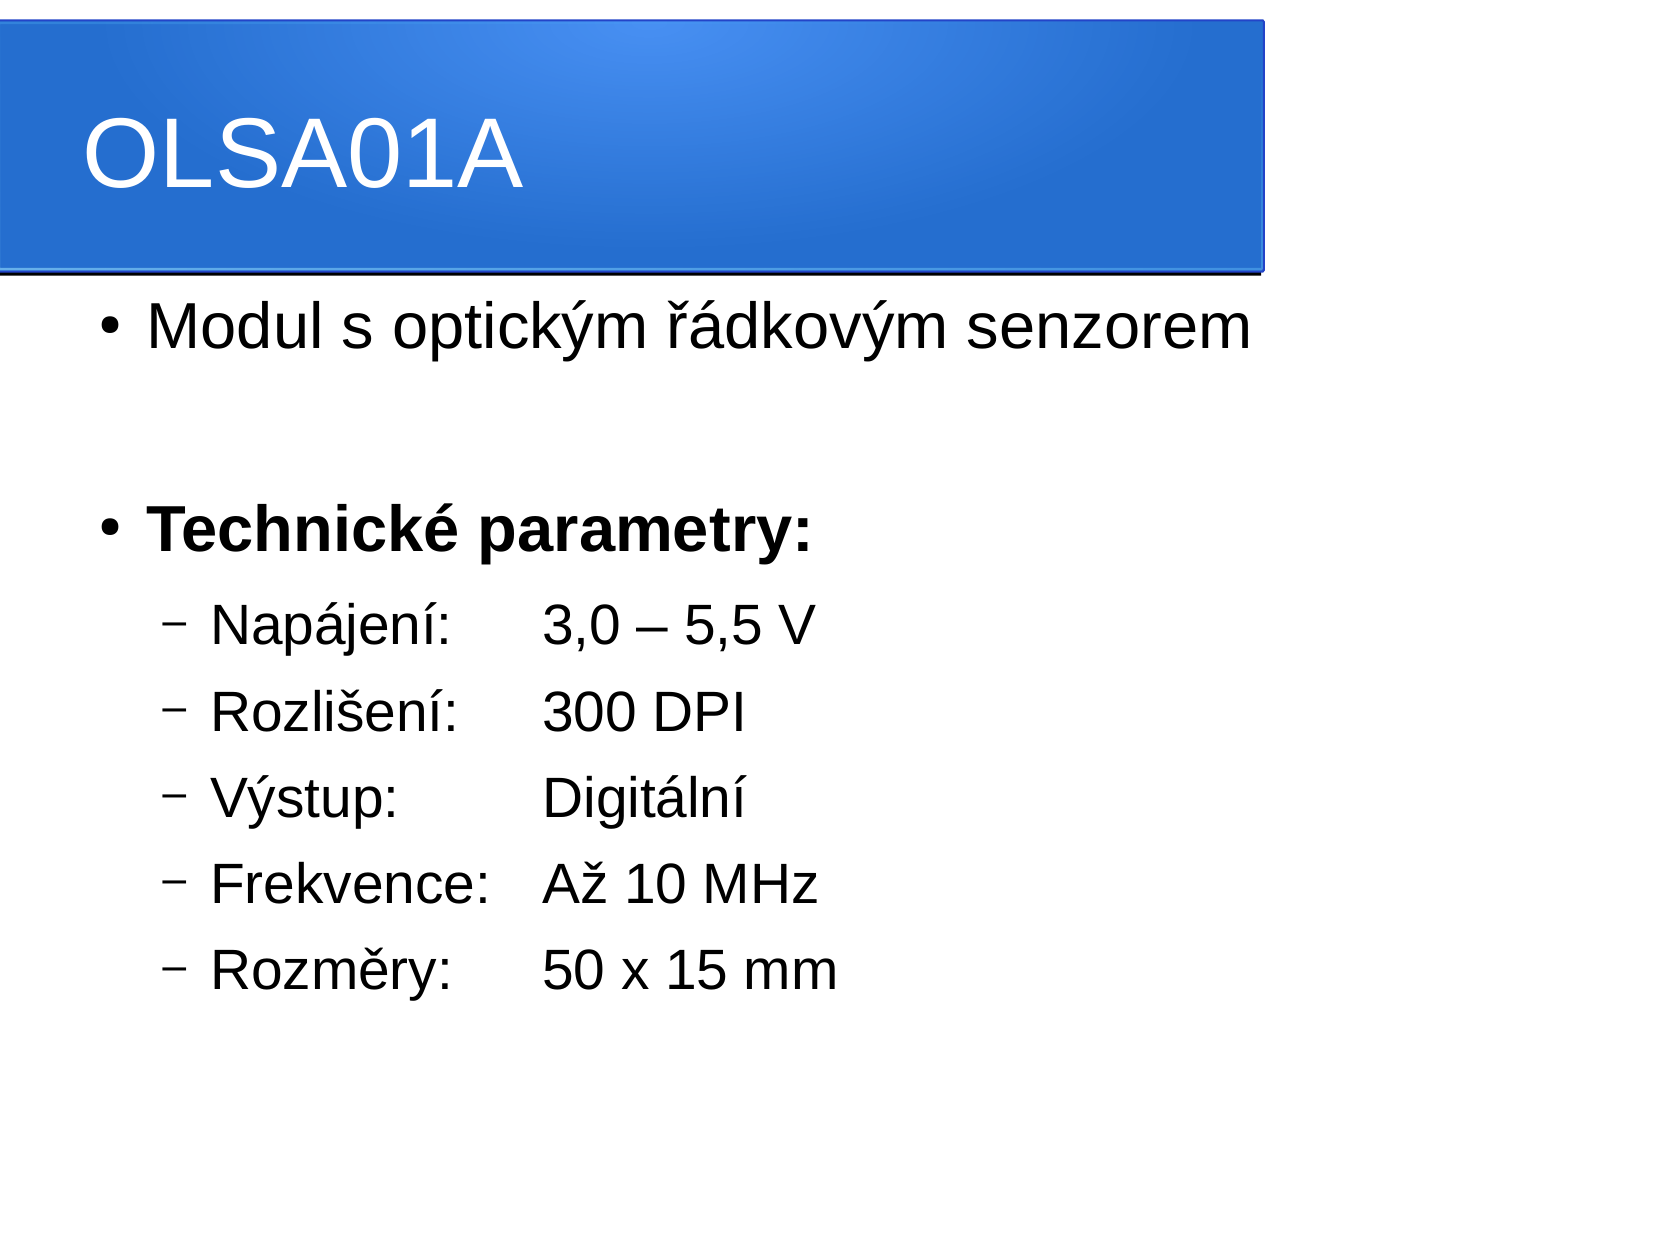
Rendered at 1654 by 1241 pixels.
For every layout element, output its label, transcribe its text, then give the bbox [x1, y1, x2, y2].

list Modul s optickým řádkovým senzorem Technické parametry: Napájení: 3,0 – 5,5 V Rozlišení: 300 DPI Výstup: Digitální Frekvence: Až 10 MHz Rozměry: 50 x 15 mm [82, 290, 1538, 1010]
title OLSA01A [82, 49, 1250, 257]
